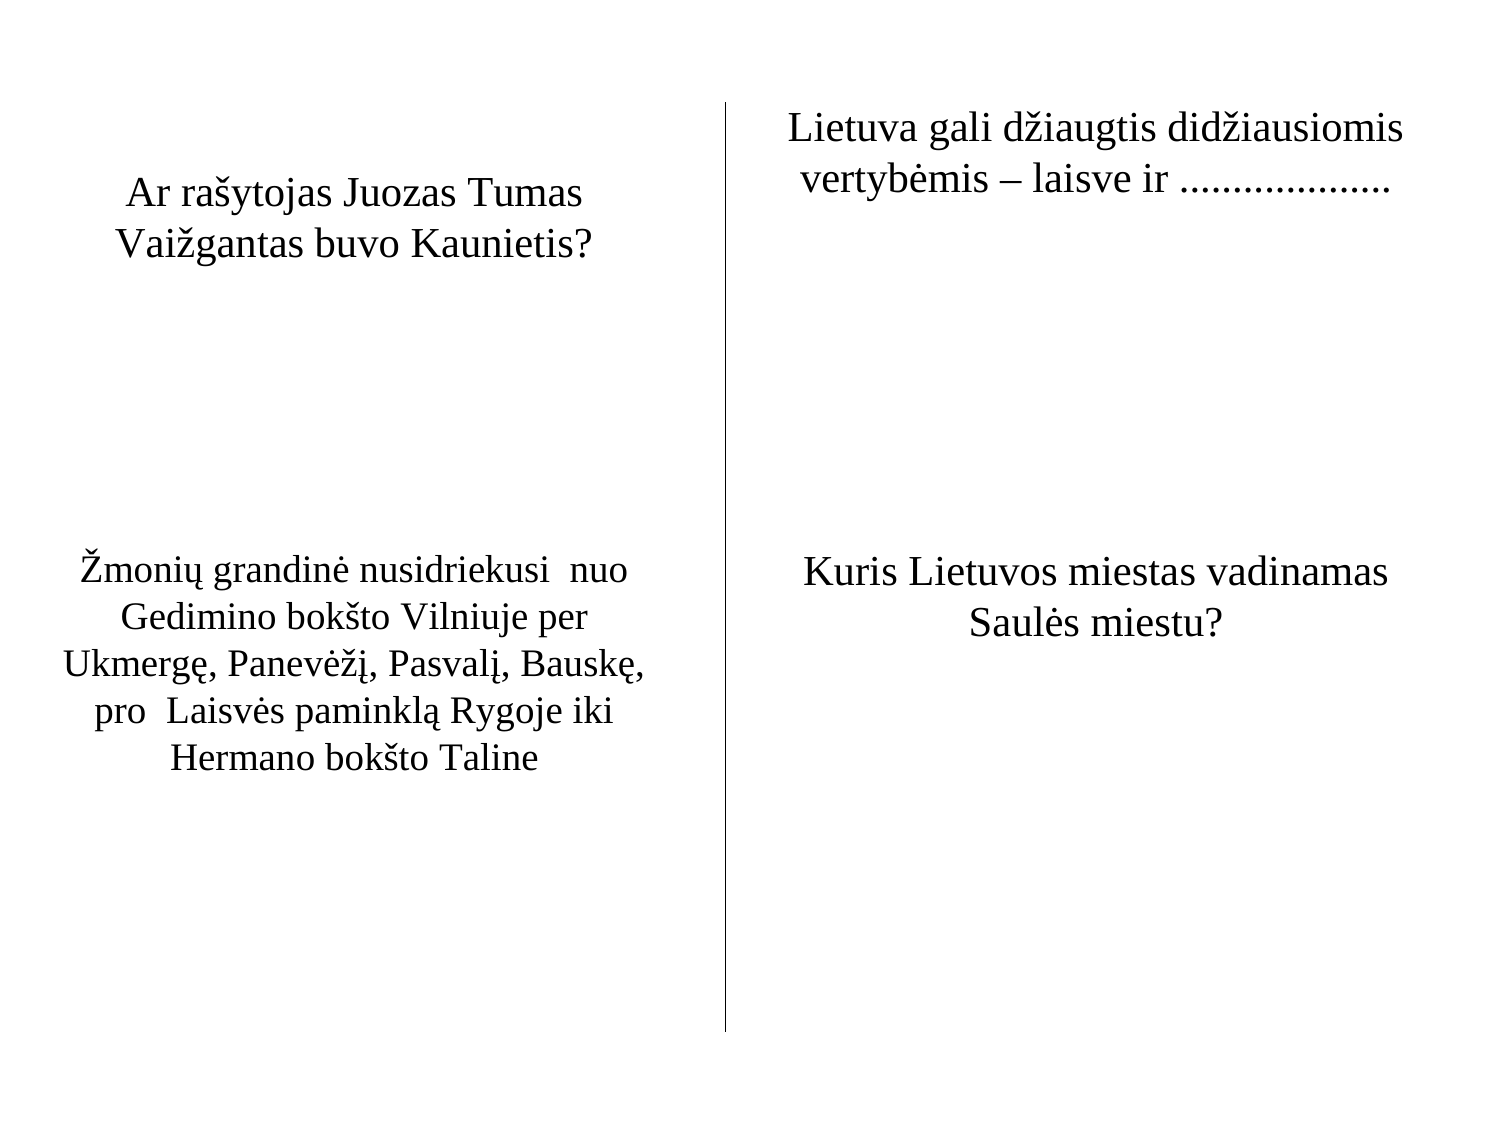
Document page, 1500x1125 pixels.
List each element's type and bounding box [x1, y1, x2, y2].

picture [41, 101, 1412, 1035]
